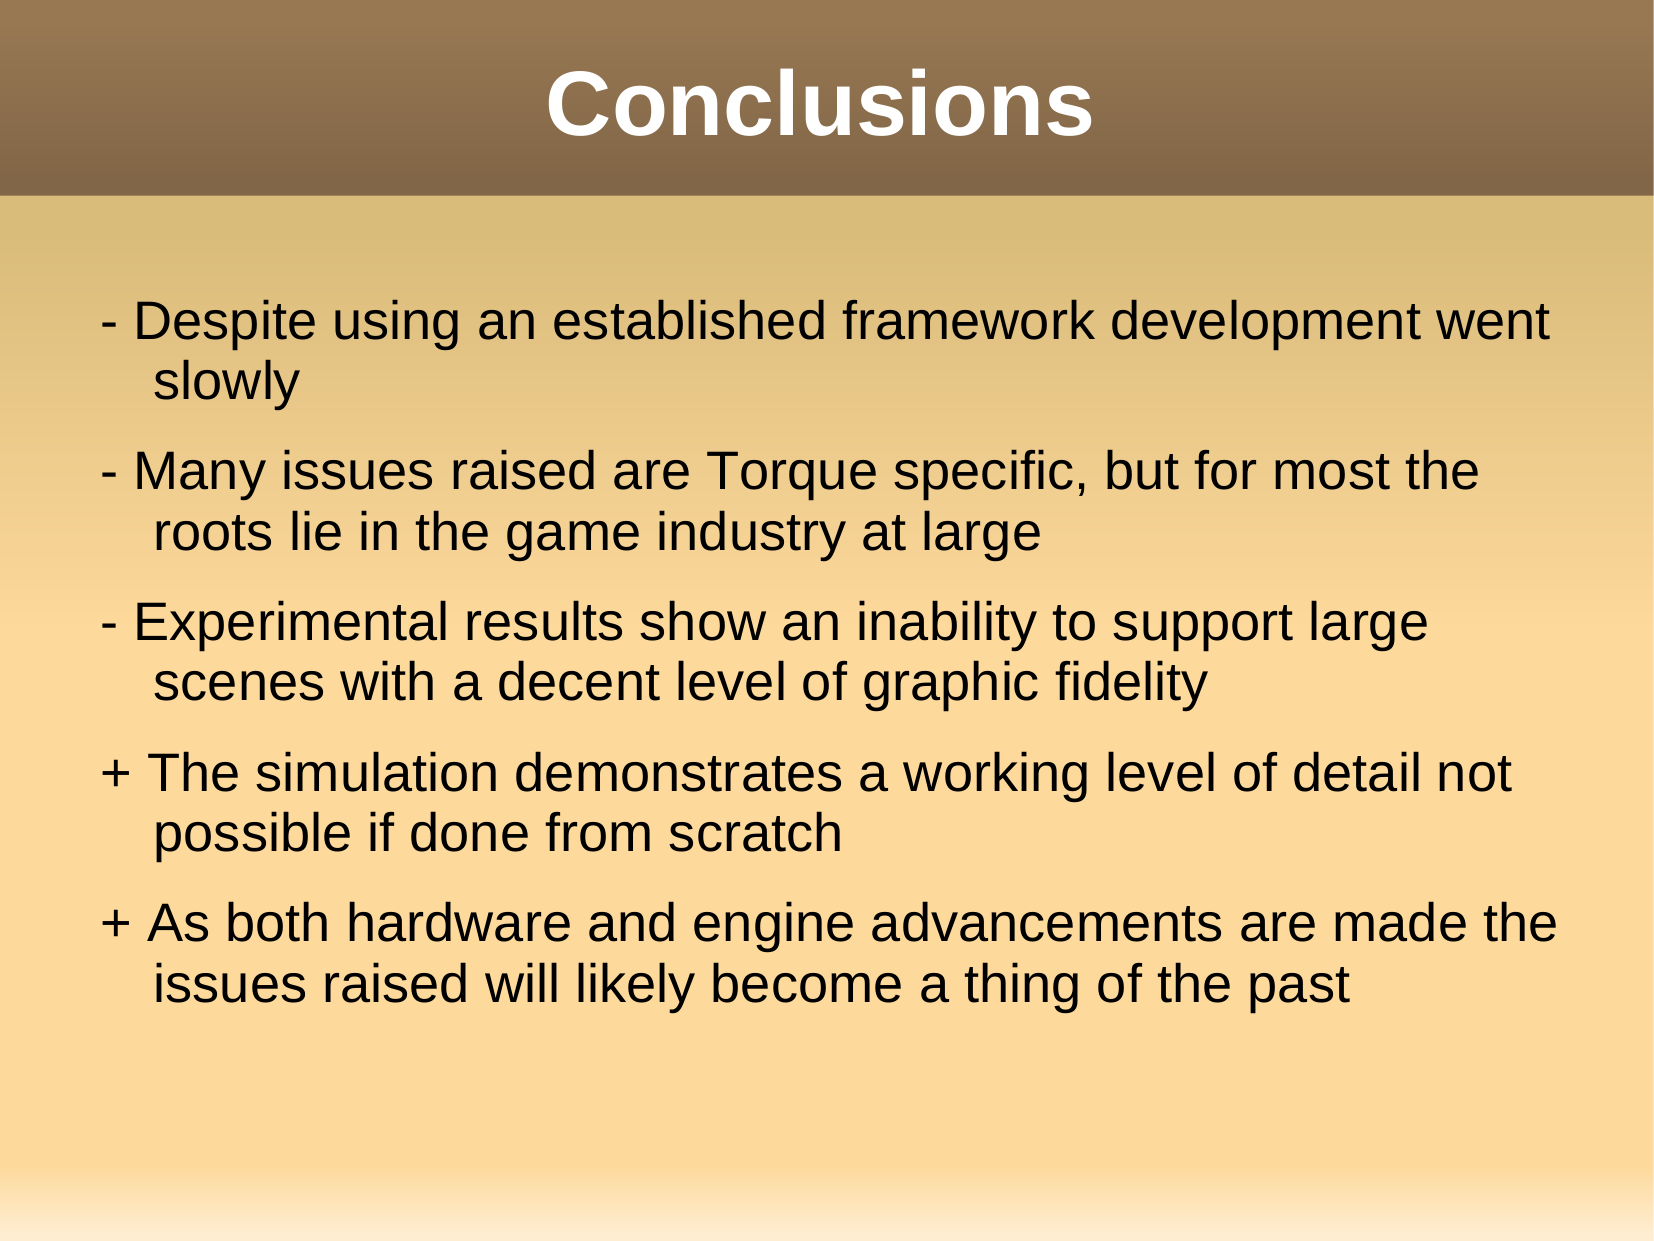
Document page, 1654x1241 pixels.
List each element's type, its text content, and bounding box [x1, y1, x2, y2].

picture [0, 0, 1654, 1241]
list - Despite using an established framework development went slowly - Many issues raised are Torque specific, but for most the roots lie in the game industry at large - Experimental results show an inability to support large scenes with a decent level of graphic fidelity + The simulation demonstrates a working level of detail not possible if done from scratch + As both hardware and engine advancements are made the issues raised will likely become a thing of the past [82, 290, 1571, 1094]
title Conclusions [76, 7, 1565, 200]
